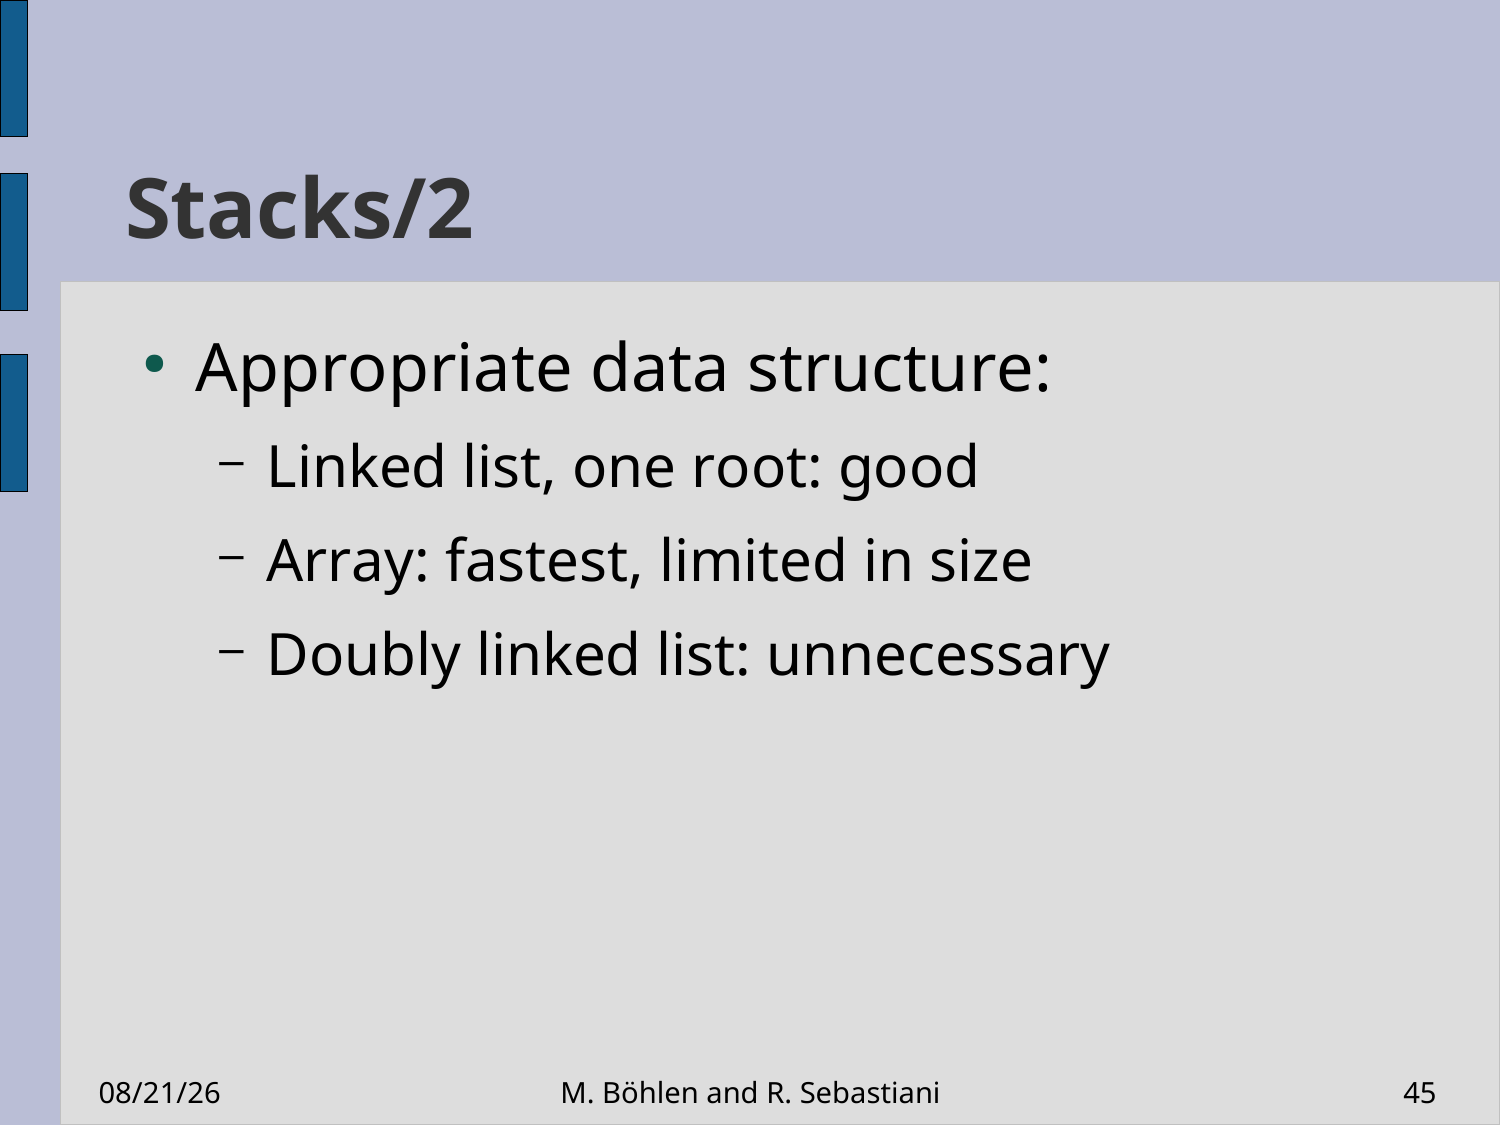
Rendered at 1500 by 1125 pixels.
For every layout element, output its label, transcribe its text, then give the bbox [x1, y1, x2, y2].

list Appropriate data structure: Linked list, one root: good Array: fastest, limited in size Doubly linked list: unnecessary [110, 312, 1392, 1037]
title Stacks/2 [110, 67, 1392, 271]
